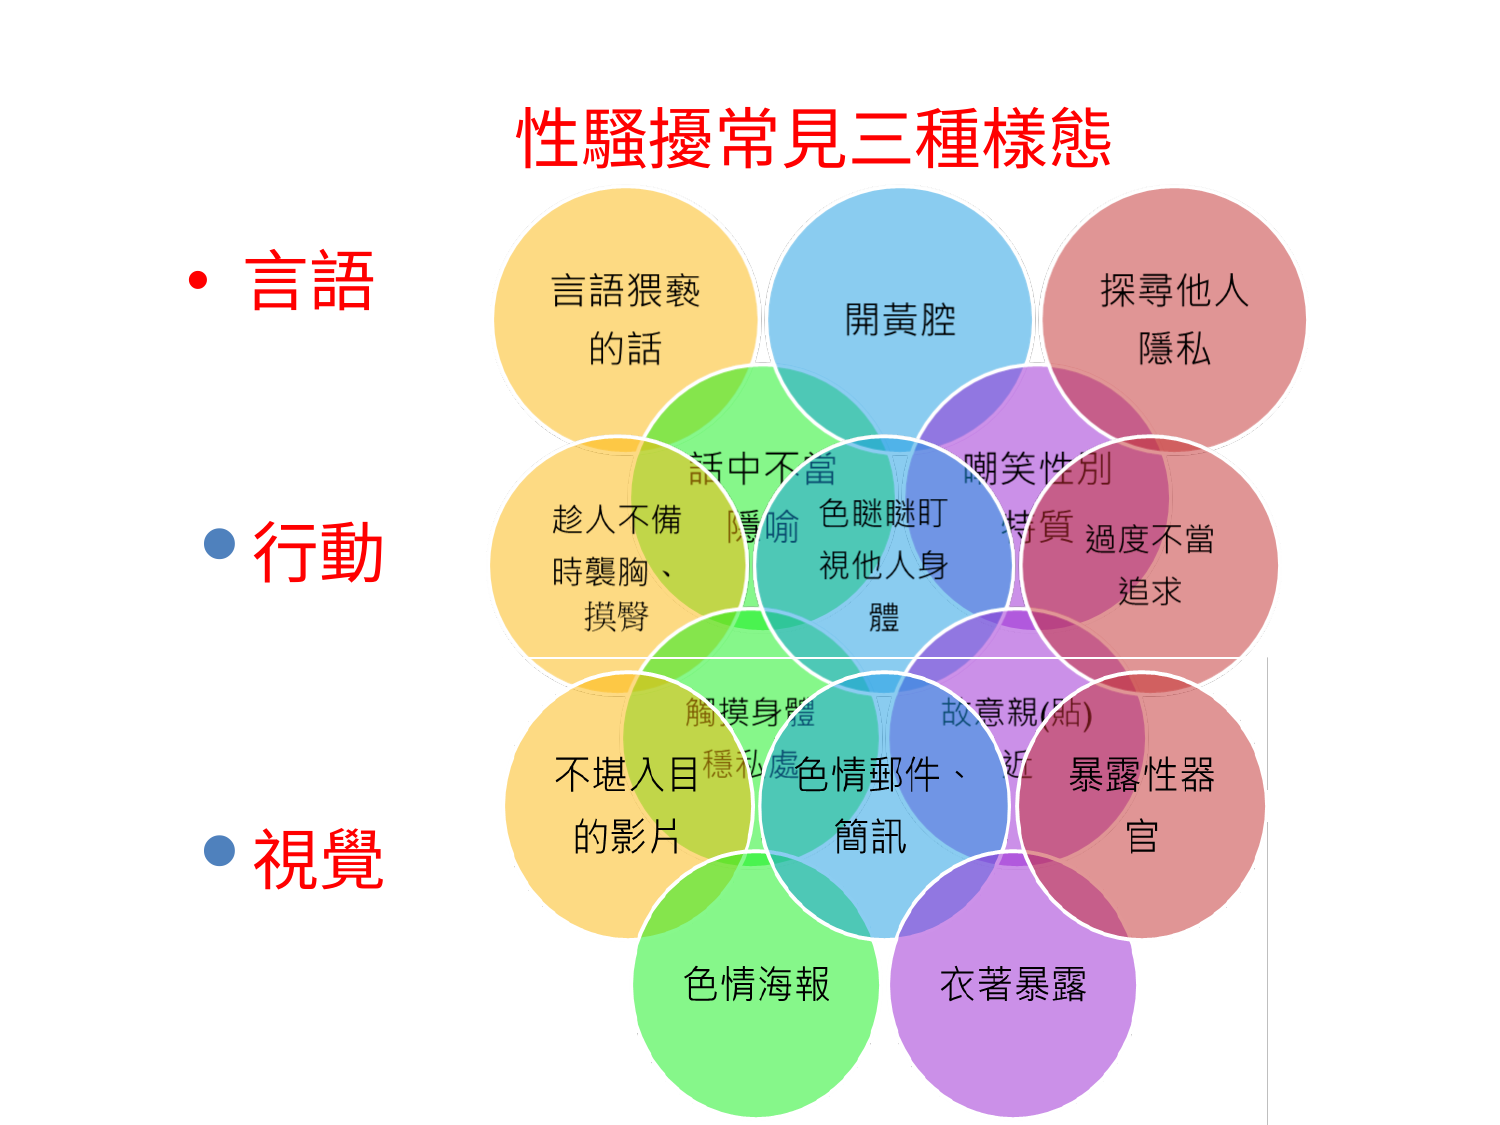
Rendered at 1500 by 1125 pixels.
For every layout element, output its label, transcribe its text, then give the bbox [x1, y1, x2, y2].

text_box 行動 [171, 503, 486, 646]
picture [486, 172, 1310, 1125]
text_box 視覺 [171, 810, 501, 953]
list 言語 [171, 231, 490, 374]
title 性騷擾常見三種樣態 [478, 42, 1152, 231]
